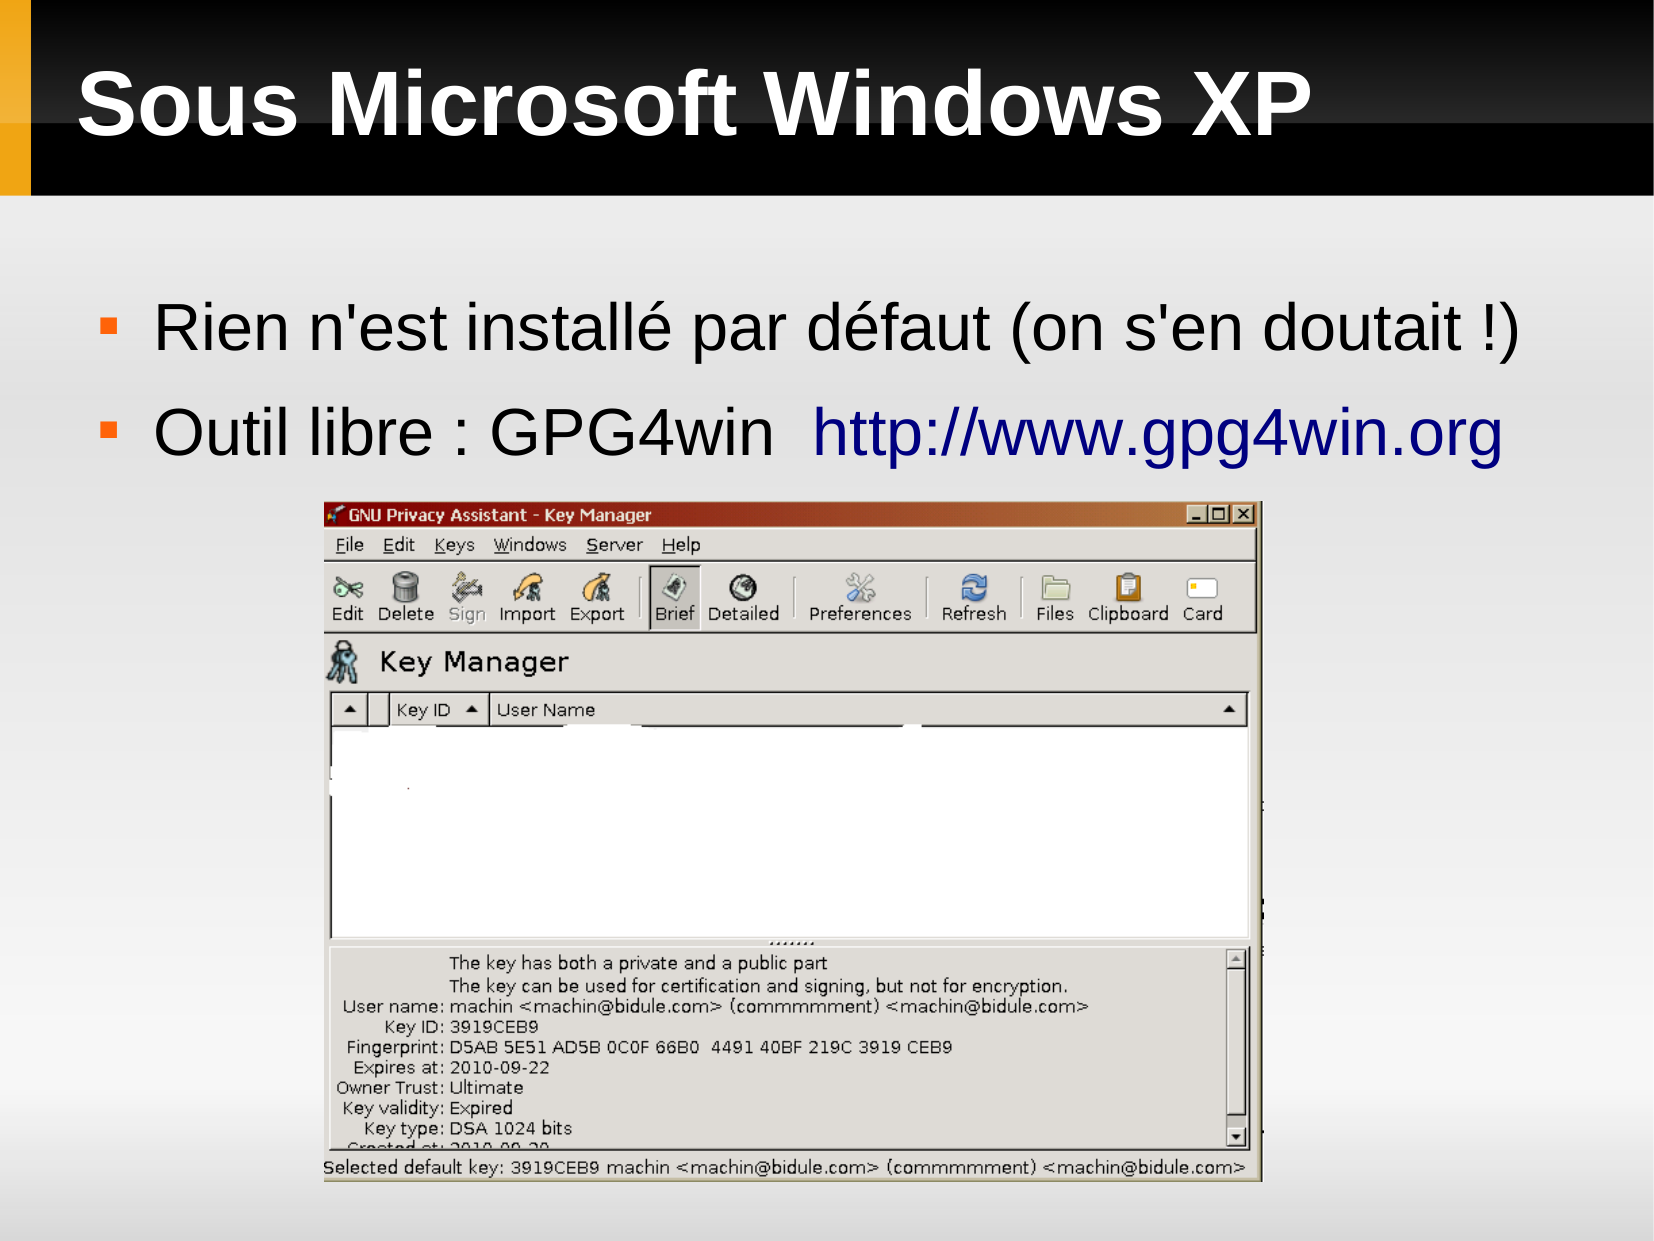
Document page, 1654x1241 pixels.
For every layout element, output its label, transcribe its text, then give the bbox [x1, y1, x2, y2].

picture [0, 0, 1654, 1241]
title Sous Microsoft Windows XP [76, 7, 1565, 200]
list Rien n'est installé par défaut (on s'en doutait !) Outil libre : GPG4win http://www.gpg4win.org [82, 290, 1571, 574]
